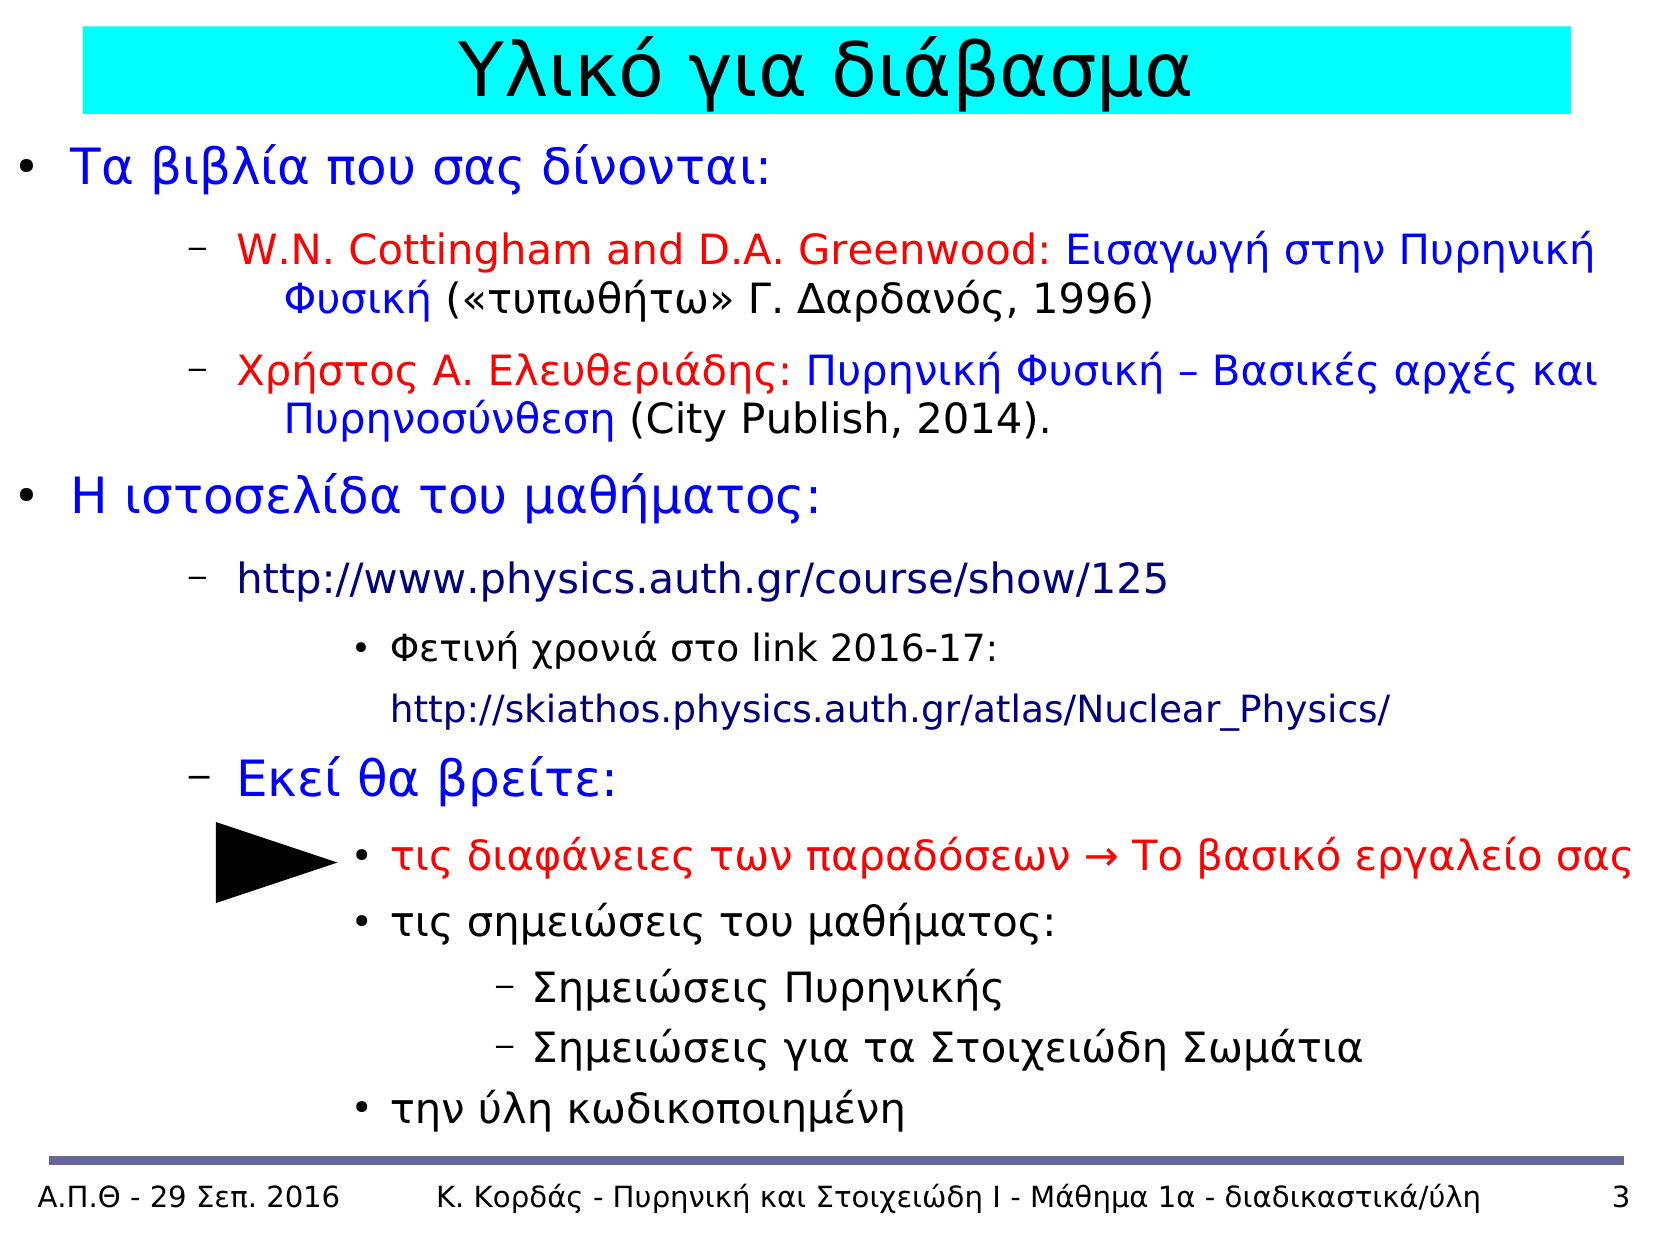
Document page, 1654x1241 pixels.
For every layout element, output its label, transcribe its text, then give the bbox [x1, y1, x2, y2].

list Τα βιβλία που σας δίνονται: W.N. Cottingham and D.A. Greenwood: Εισαγωγή στην Πυρηνική Φυσική («τυπωθήτω» Γ. ∆αρδανός, 1996) Χρήστος Α. Ελευθεριάδης: Πυρηνική Φυσική – Βασικές αρχές και Πυρηνοσύνθεση (City Publish, 2014). Η ιστοσελίδα του μαθήματος: http://www.physics.auth.gr/course/show/125 Φετινή χρονιά στο link 2016-17: http://skiathos.physics.auth.gr/atlas/Nuclear_Physics/ Εκεί θα βρείτε: τις διαφάνειες των παραδόσεων → Το βασικό εργαλείο σας τις σημειώσεις του μαθήματος: Σημειώσεις Πυρηνικής Σημειώσεις για τα Στοιχειώδη Σωμάτια την ύλη κωδικοποιημένη [0, 138, 1651, 1141]
title Υλικό για διάβασμα [82, 26, 1571, 114]
